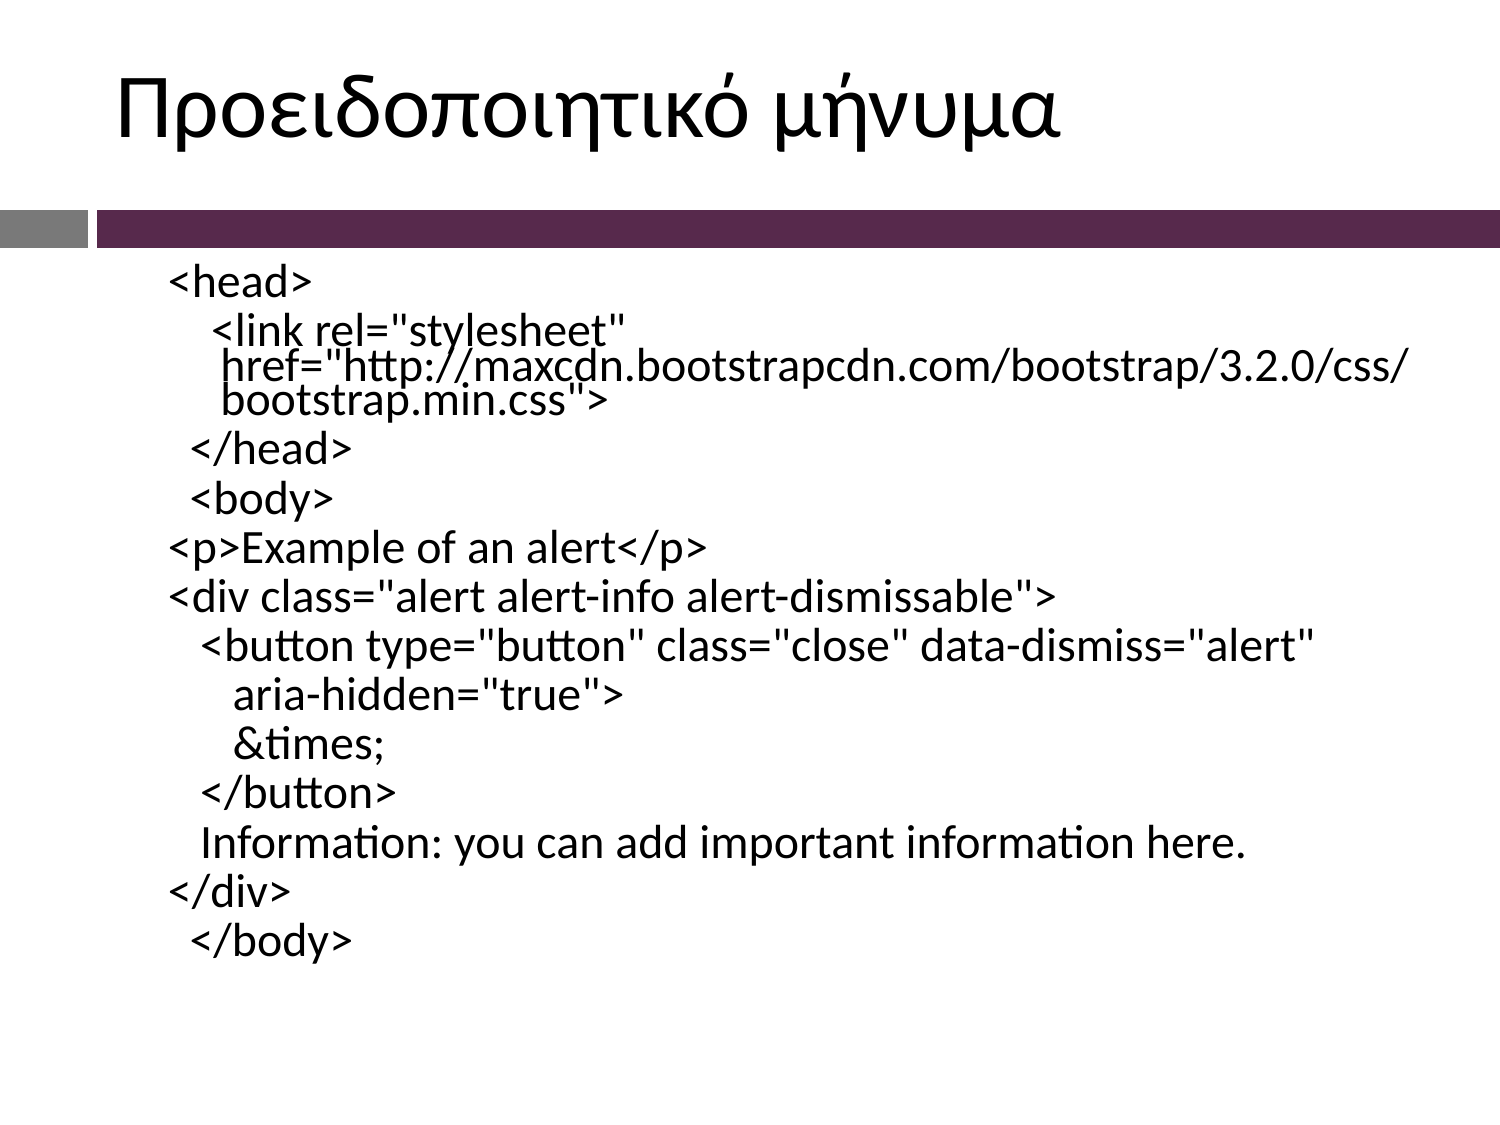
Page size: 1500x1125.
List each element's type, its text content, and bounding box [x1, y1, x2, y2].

list <head> <link rel="stylesheet" href="http://maxcdn.bootstrapcdn.com/bootstrap/3.2.0/css/bootstrap.min.css"> </head> <body> <p>Example of an alert</p> <div class="alert alert-info alert-dismissable"> <button type="button" class="close" data-dismiss="alert" aria-hidden="true"> &times; </button> Information: you can add important information here. </div> </body> [100, 262, 1438, 1000]
title Προειδοποιητικό μήνυμα [100, 19, 1438, 182]
